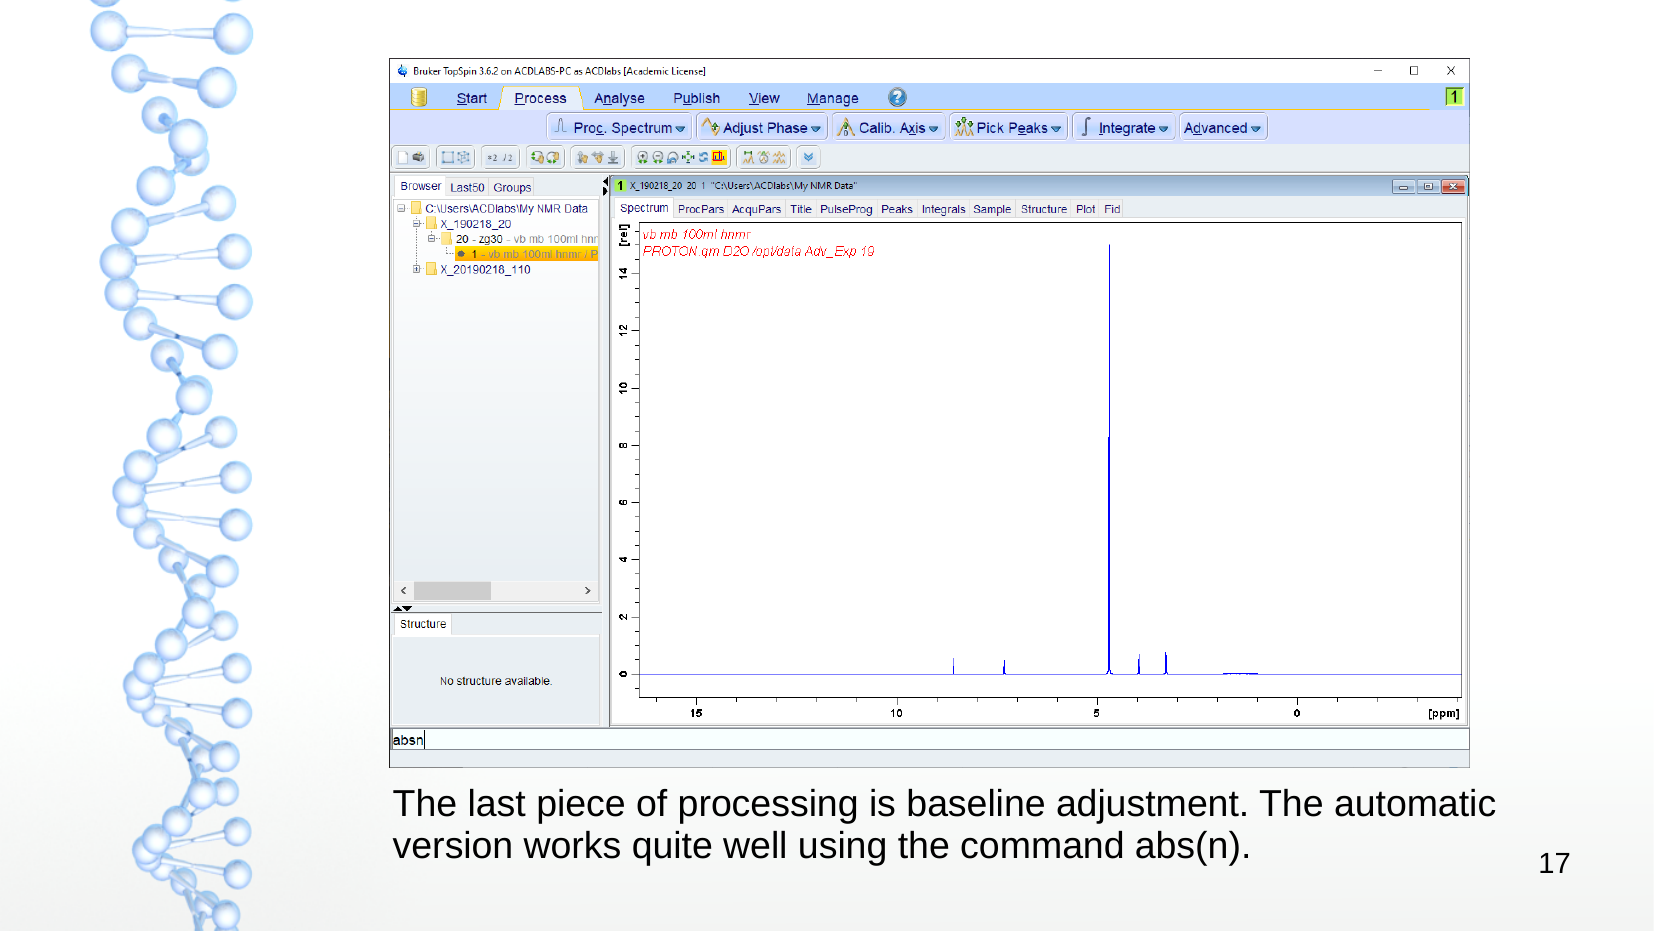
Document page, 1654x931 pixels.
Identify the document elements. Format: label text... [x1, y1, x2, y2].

text_box The last piece of processing is baseline adjustment. The automatic version works quite well using the command abs(n). [377, 775, 1512, 875]
picture [0, 0, 1654, 931]
